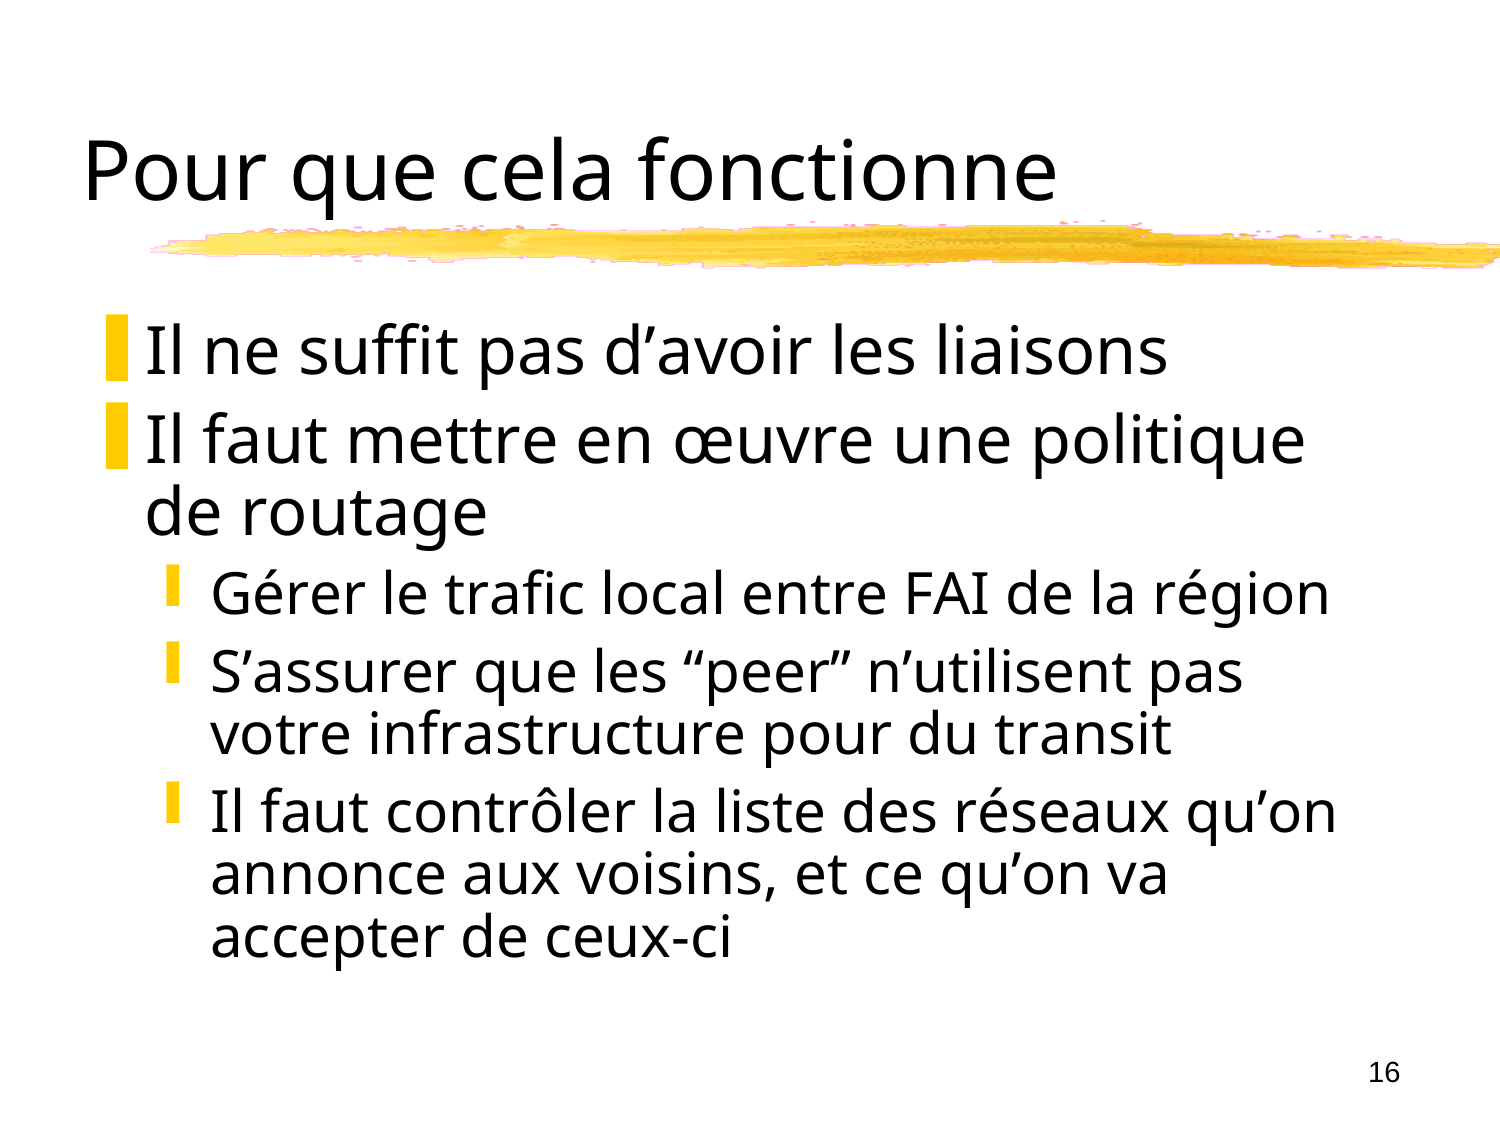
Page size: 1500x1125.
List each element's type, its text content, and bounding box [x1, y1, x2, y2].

list Il ne suffit pas d’avoir les liaisons Il faut mettre en œuvre une politique de routage Gérer le trafic local entre FAI de la région S’assurer que les “peer” n’utilisent pas votre infrastructure pour du transit Il faut contrôler la liste des réseaux qu’on annonce aux voisins, et ce qu’on va accepter de ceux-ci [74, 309, 1417, 1042]
title Pour que cela fonctionne [66, 37, 1342, 225]
text_box <number> [1104, 1042, 1416, 1096]
picture [150, 215, 1500, 279]
